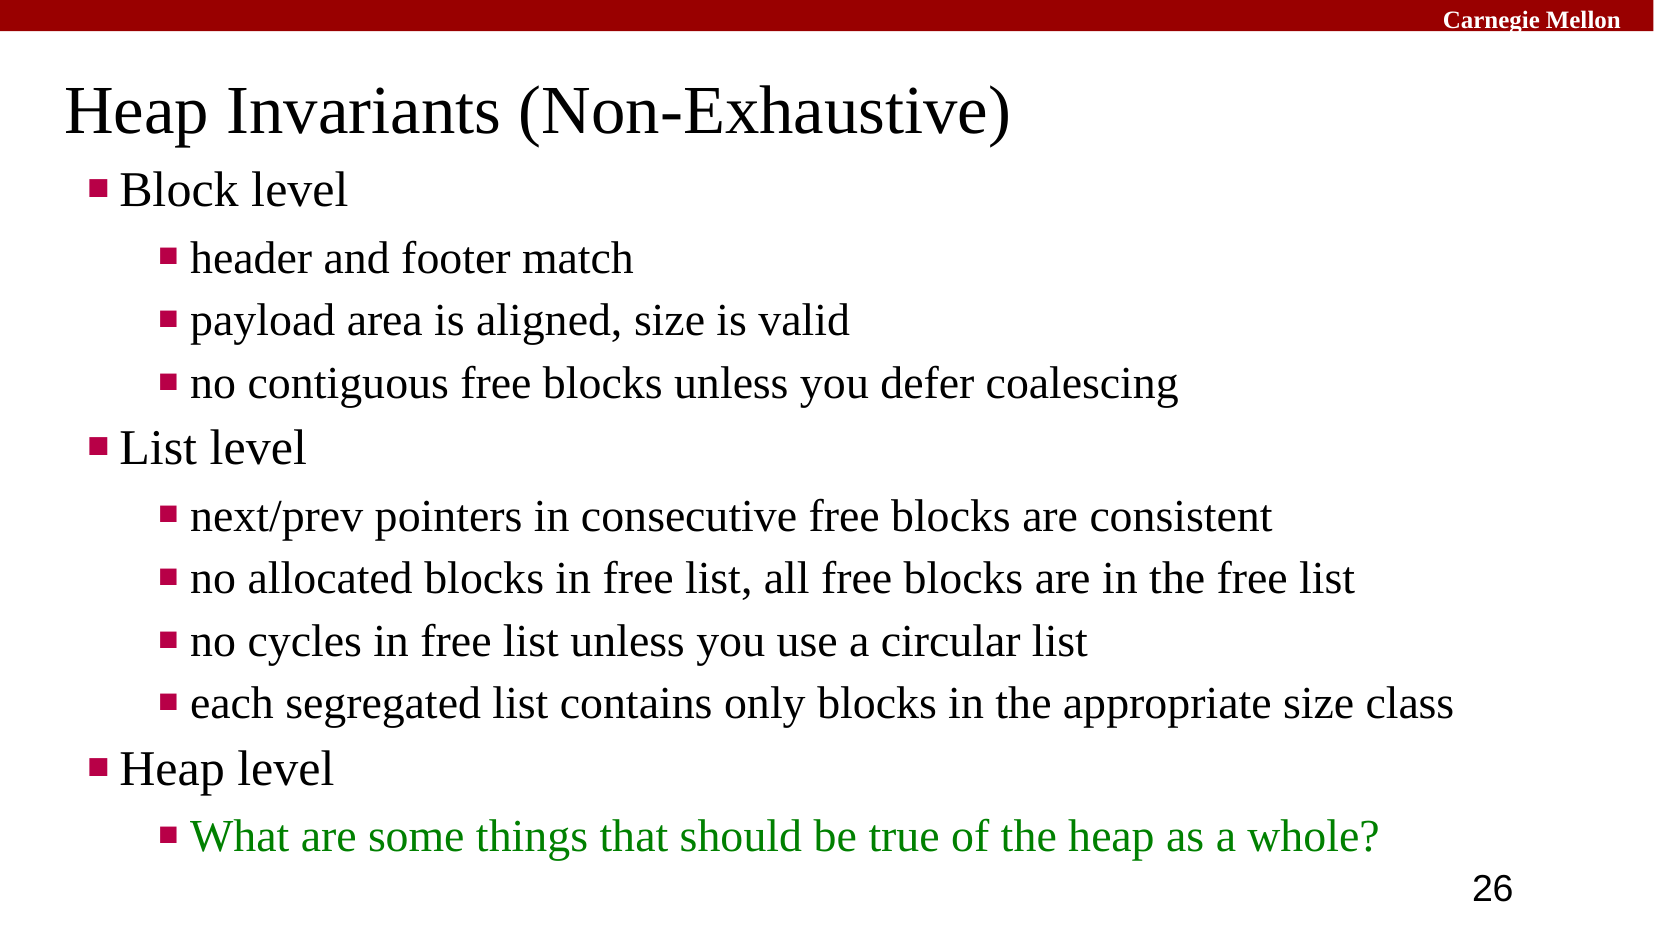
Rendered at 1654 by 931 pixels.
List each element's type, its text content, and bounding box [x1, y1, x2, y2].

list Block level header and footer match payload area is aligned, size is valid no contiguous free blocks unless you defer coalescing List level next/prev pointers in consecutive free blocks are consistent no allocated blocks in free list, all free blocks are in the free list no cycles in free list unless you use a circular list each segregated list contains only blocks in the appropriate size class Heap level What are some things that should be true of the heap as a whole? [71, 162, 1576, 901]
title Heap Invariants (Non-Exhaustive) [64, 58, 1576, 163]
